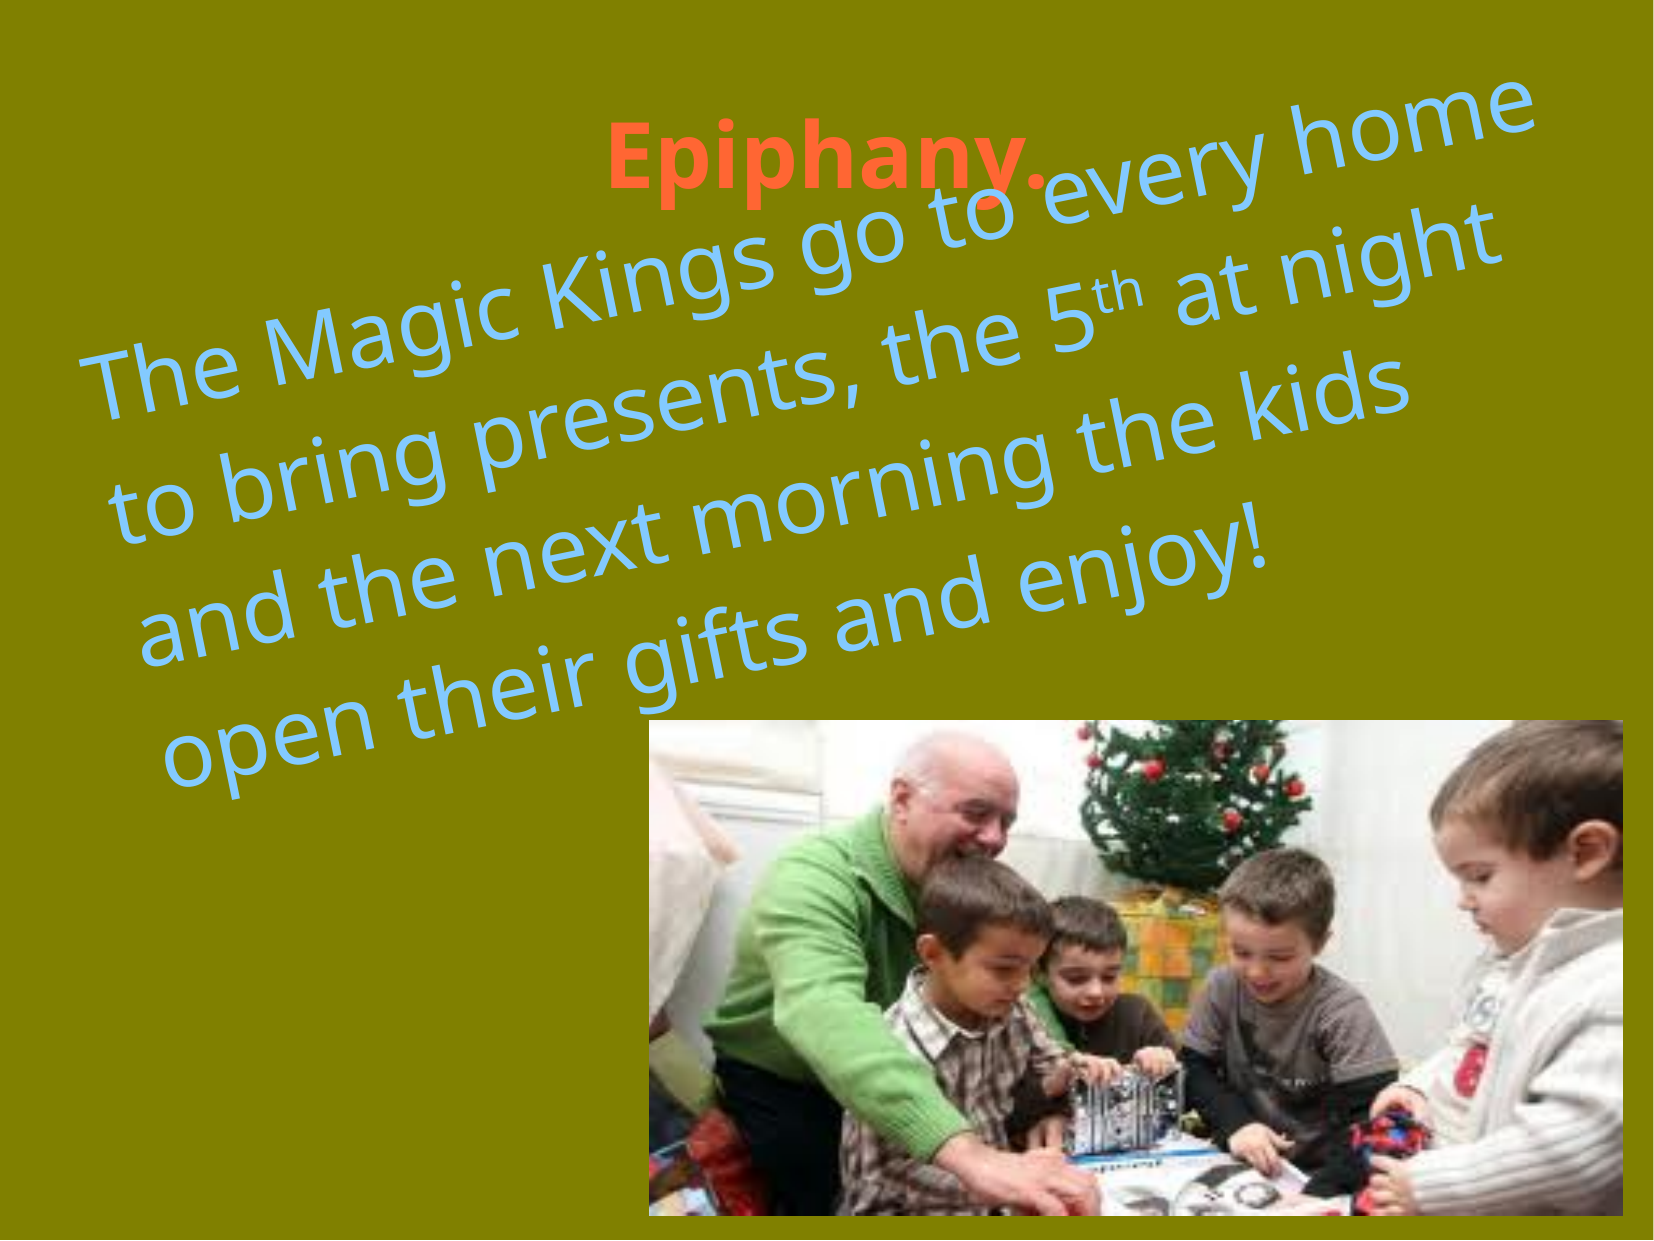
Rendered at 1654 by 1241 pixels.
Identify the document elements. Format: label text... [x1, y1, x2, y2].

picture [649, 720, 1623, 1216]
list The Magic Kings go to every home to bring presents, the 5th at night and the next morning the kids open their gifts and enjoy! [0, 0, 1654, 896]
